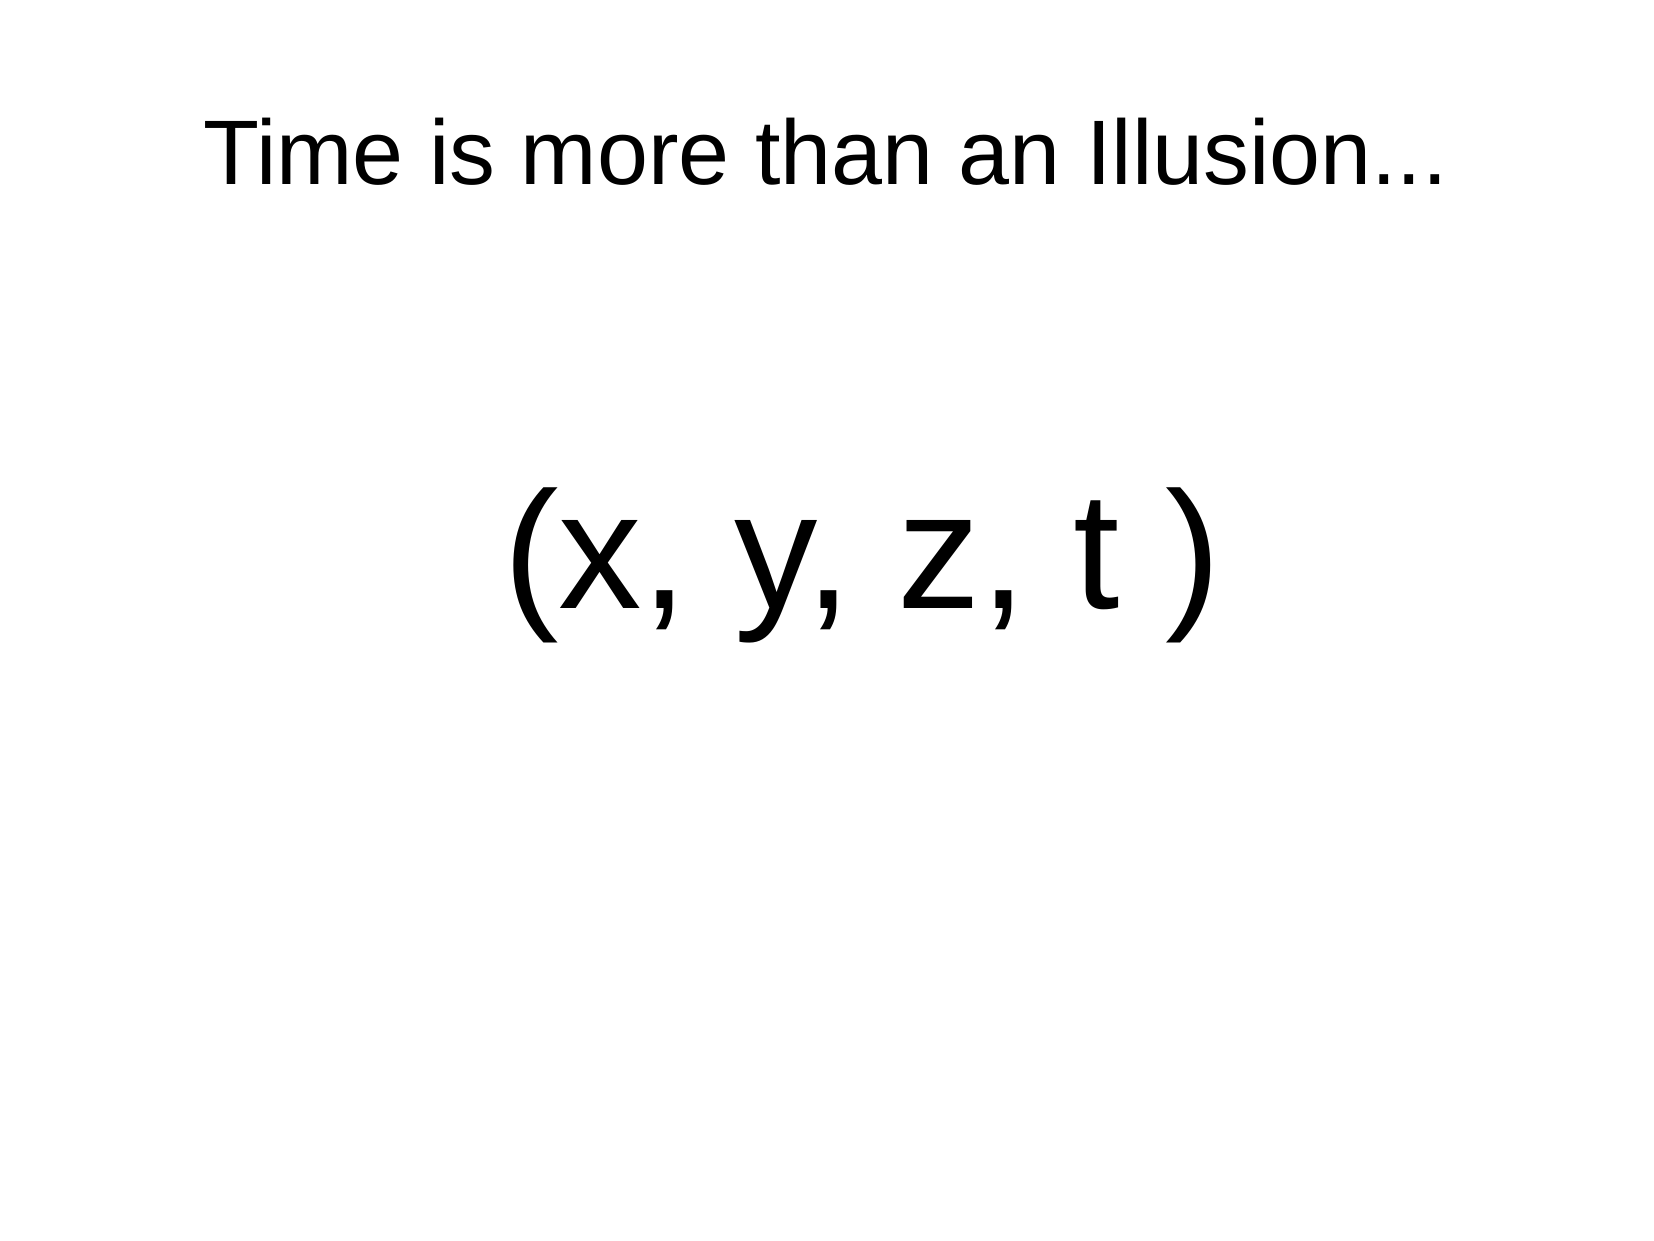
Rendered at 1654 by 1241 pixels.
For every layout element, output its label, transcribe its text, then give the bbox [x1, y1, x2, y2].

title Time is more than an Illusion... [82, 49, 1571, 257]
text_box (x, y, z, t ) [187, 450, 1538, 652]
